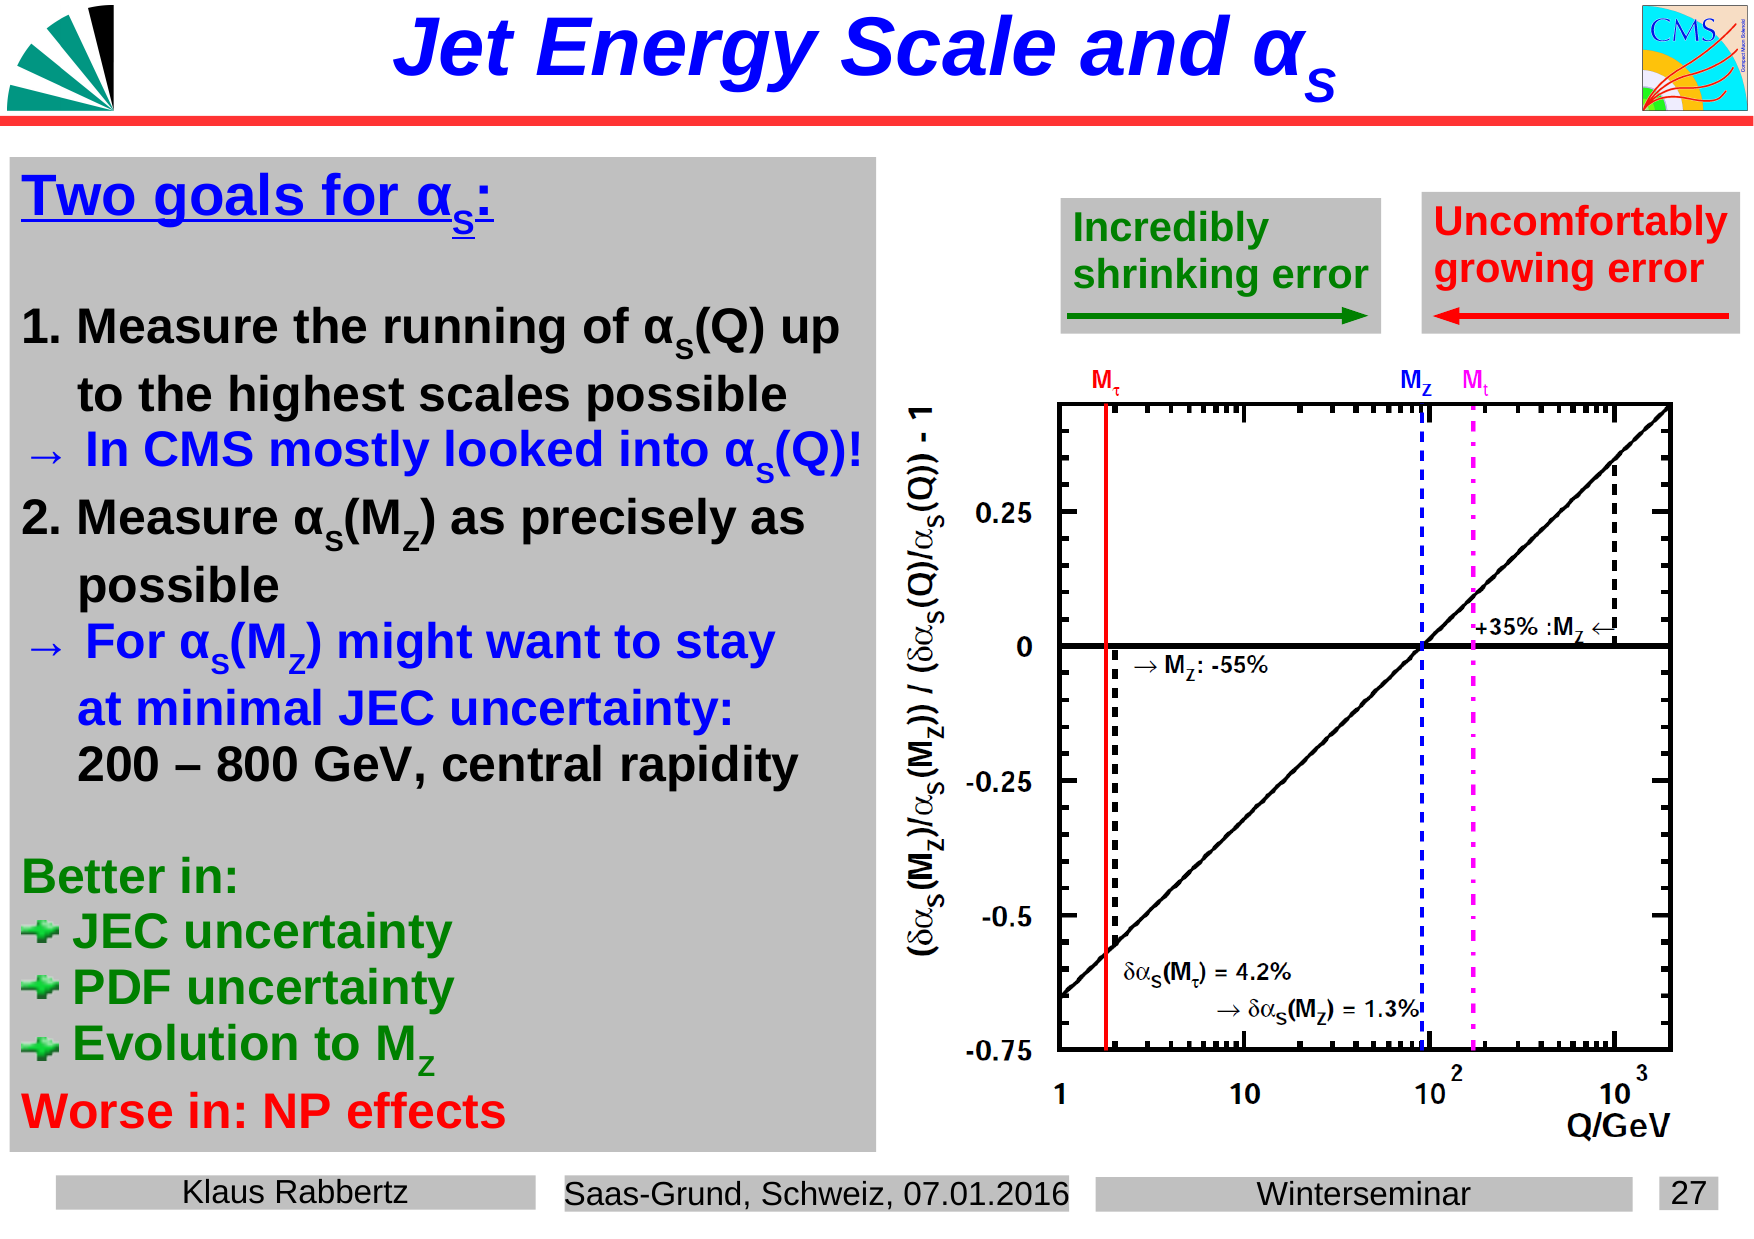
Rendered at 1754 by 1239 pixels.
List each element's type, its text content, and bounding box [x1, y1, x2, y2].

text_box Incredibly shrinking error [1060, 198, 1382, 334]
title Jet Energy Scale and αS [123, 0, 1606, 114]
picture [7, 5, 114, 112]
picture [898, 365, 1685, 1146]
text_box Uncomfortably growing error [1421, 191, 1740, 334]
text_box Two goals for αS: 1. Measure the running of αS(Q) up to the highest scales possible → In CMS mostly looked into αS(Q)! 2. Measure αS(MZ) as precisely as possible → For αS(MZ) might want to stay at minimal JEC uncertainty: 200 – 800 GeV, central rapidity Better in: JEC uncertainty PDF uncertainty Evolution to MZ Worse in: NP effects [9, 157, 876, 1152]
picture [1642, 5, 1748, 111]
